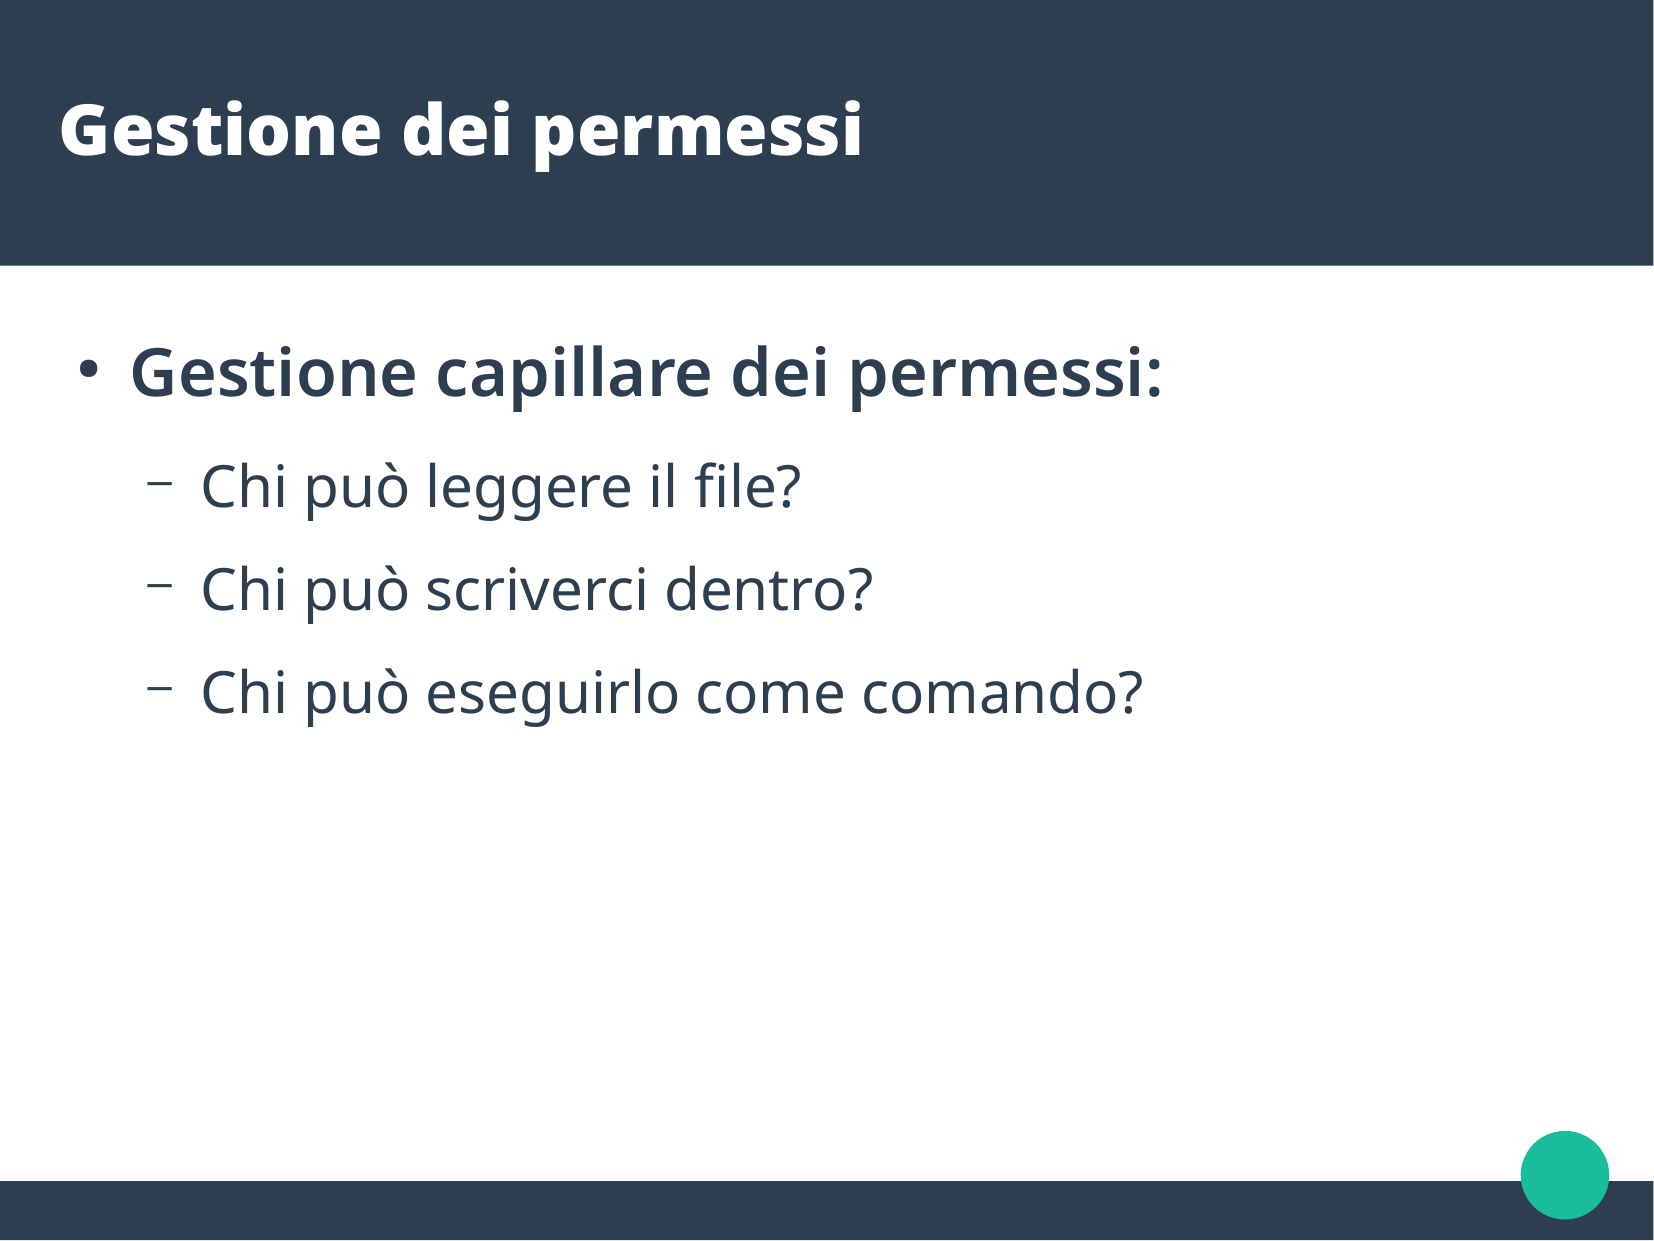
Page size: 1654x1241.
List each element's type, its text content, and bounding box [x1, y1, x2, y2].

title Gestione dei permessi [59, 49, 1595, 207]
list Gestione capillare dei permessi: Chi può leggere il file? Chi può scriverci dentro? Chi può eseguirlo come comando? [59, 324, 1595, 1152]
